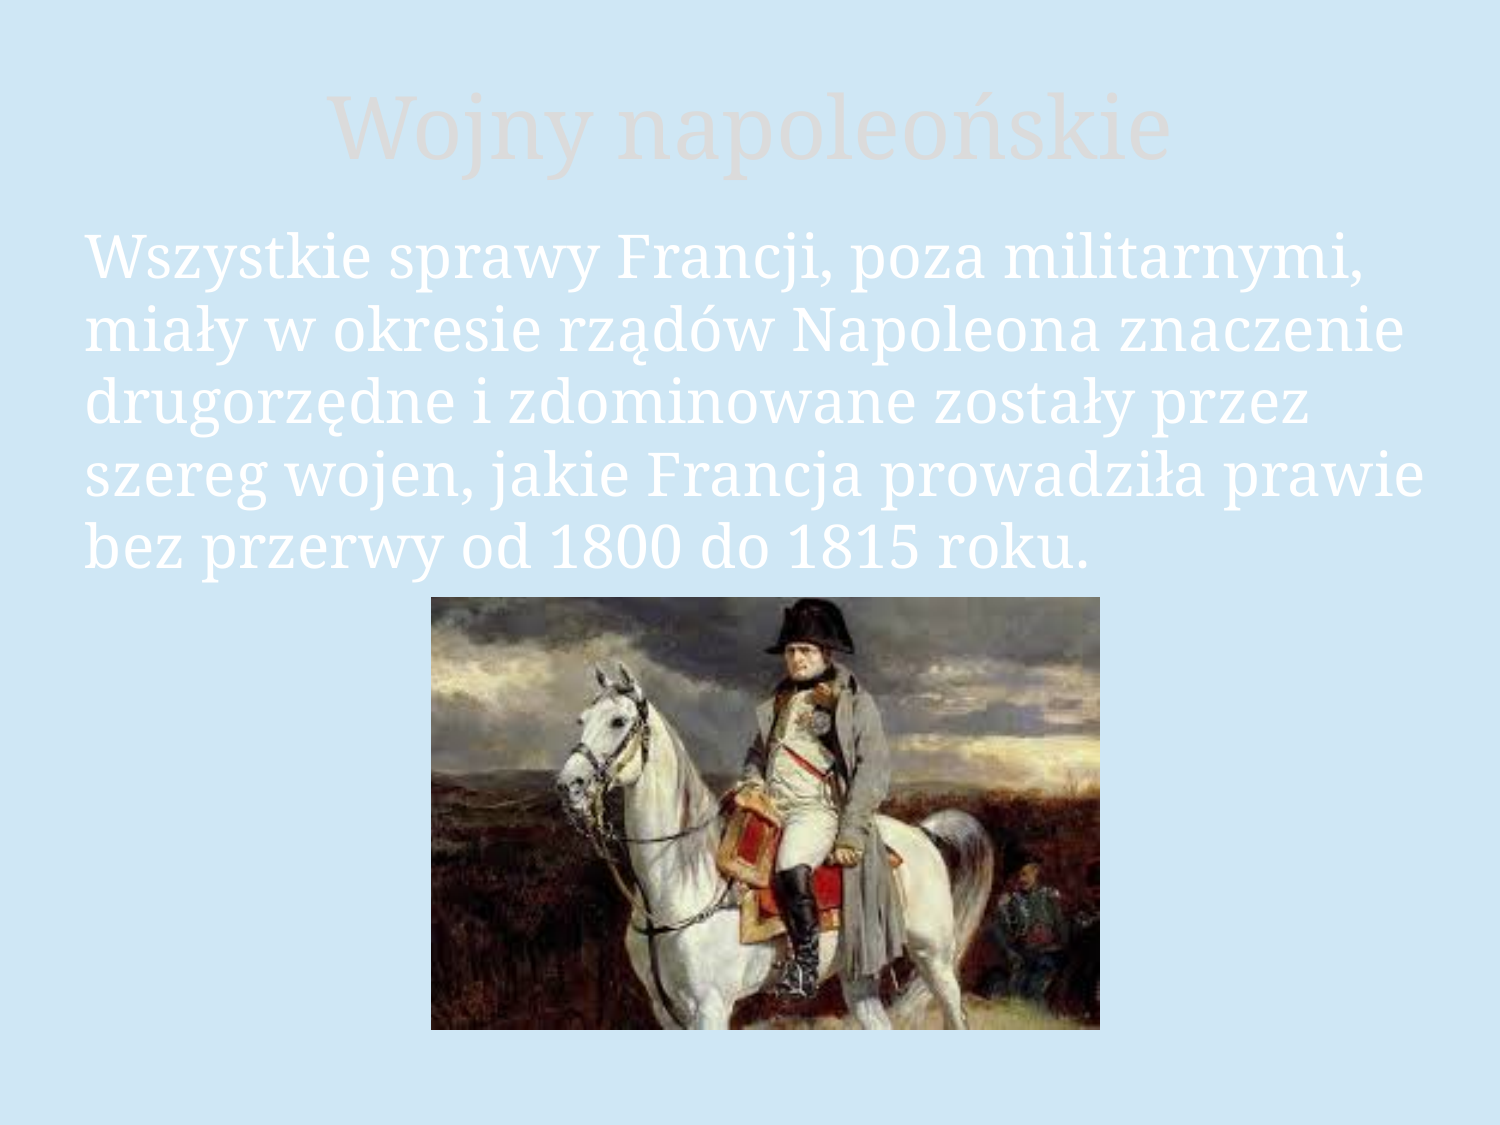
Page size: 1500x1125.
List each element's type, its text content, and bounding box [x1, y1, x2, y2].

title Wojny napoleońskie [75, 24, 1425, 225]
list Wszystkie sprawy Francji, poza militarnymi, miały w okresie rządów Napoleona znaczenie drugorzędne i zdominowane zostały przez szereg wojen, jakie Francja prowadziła prawie bez przerwy od 1800 do 1815 roku. [70, 210, 1454, 563]
picture [431, 597, 1100, 1030]
